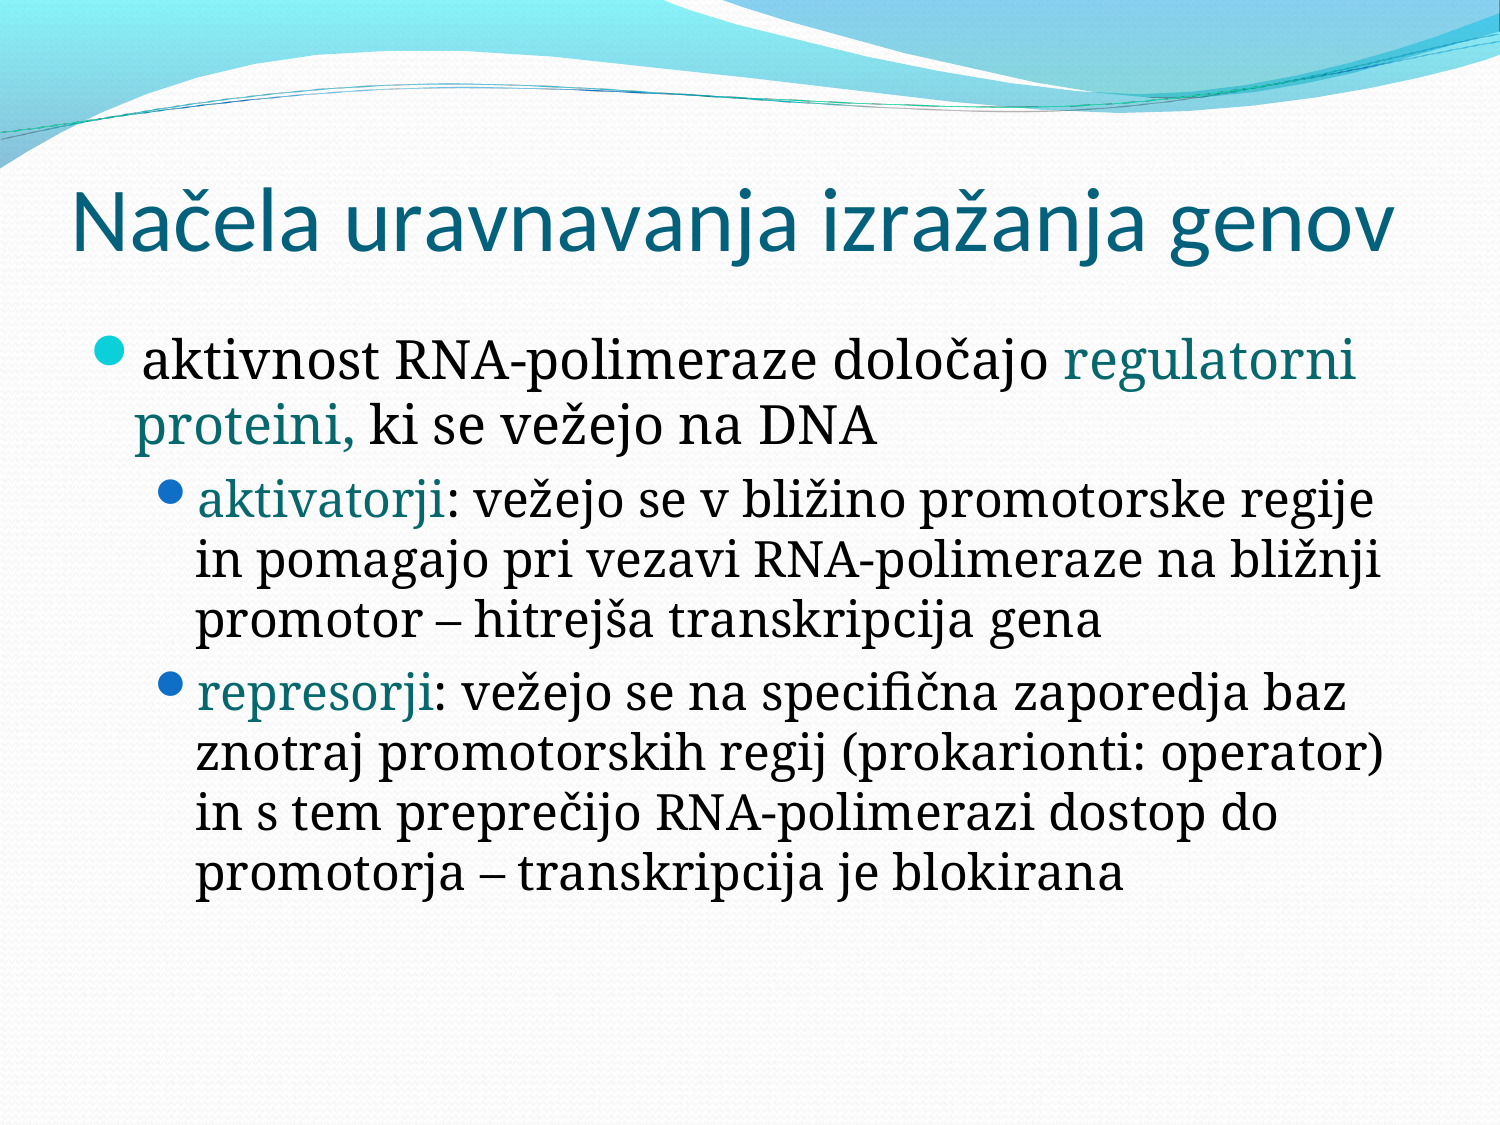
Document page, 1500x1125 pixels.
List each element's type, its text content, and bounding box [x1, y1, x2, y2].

picture [0, 0, 1500, 1125]
text_box Načela uravnavanja izražanja genov [70, 81, 1449, 270]
list aktivnost RNA-polimeraze določajo regulatorni proteini, ki se vežejo na DNA aktivatorji: vežejo se v bližino promotorske regije in pomagajo pri vezavi RNA-polimeraze na bližnji promotor – hitrejša transkripcija gena represorji: vežejo se na specifična zaporedja baz znotraj promotorskih regij (prokarionti: operator) in s tem preprečijo RNA-polimerazi dostop do promotorja – transkripcija je blokirana [75, 317, 1426, 1038]
